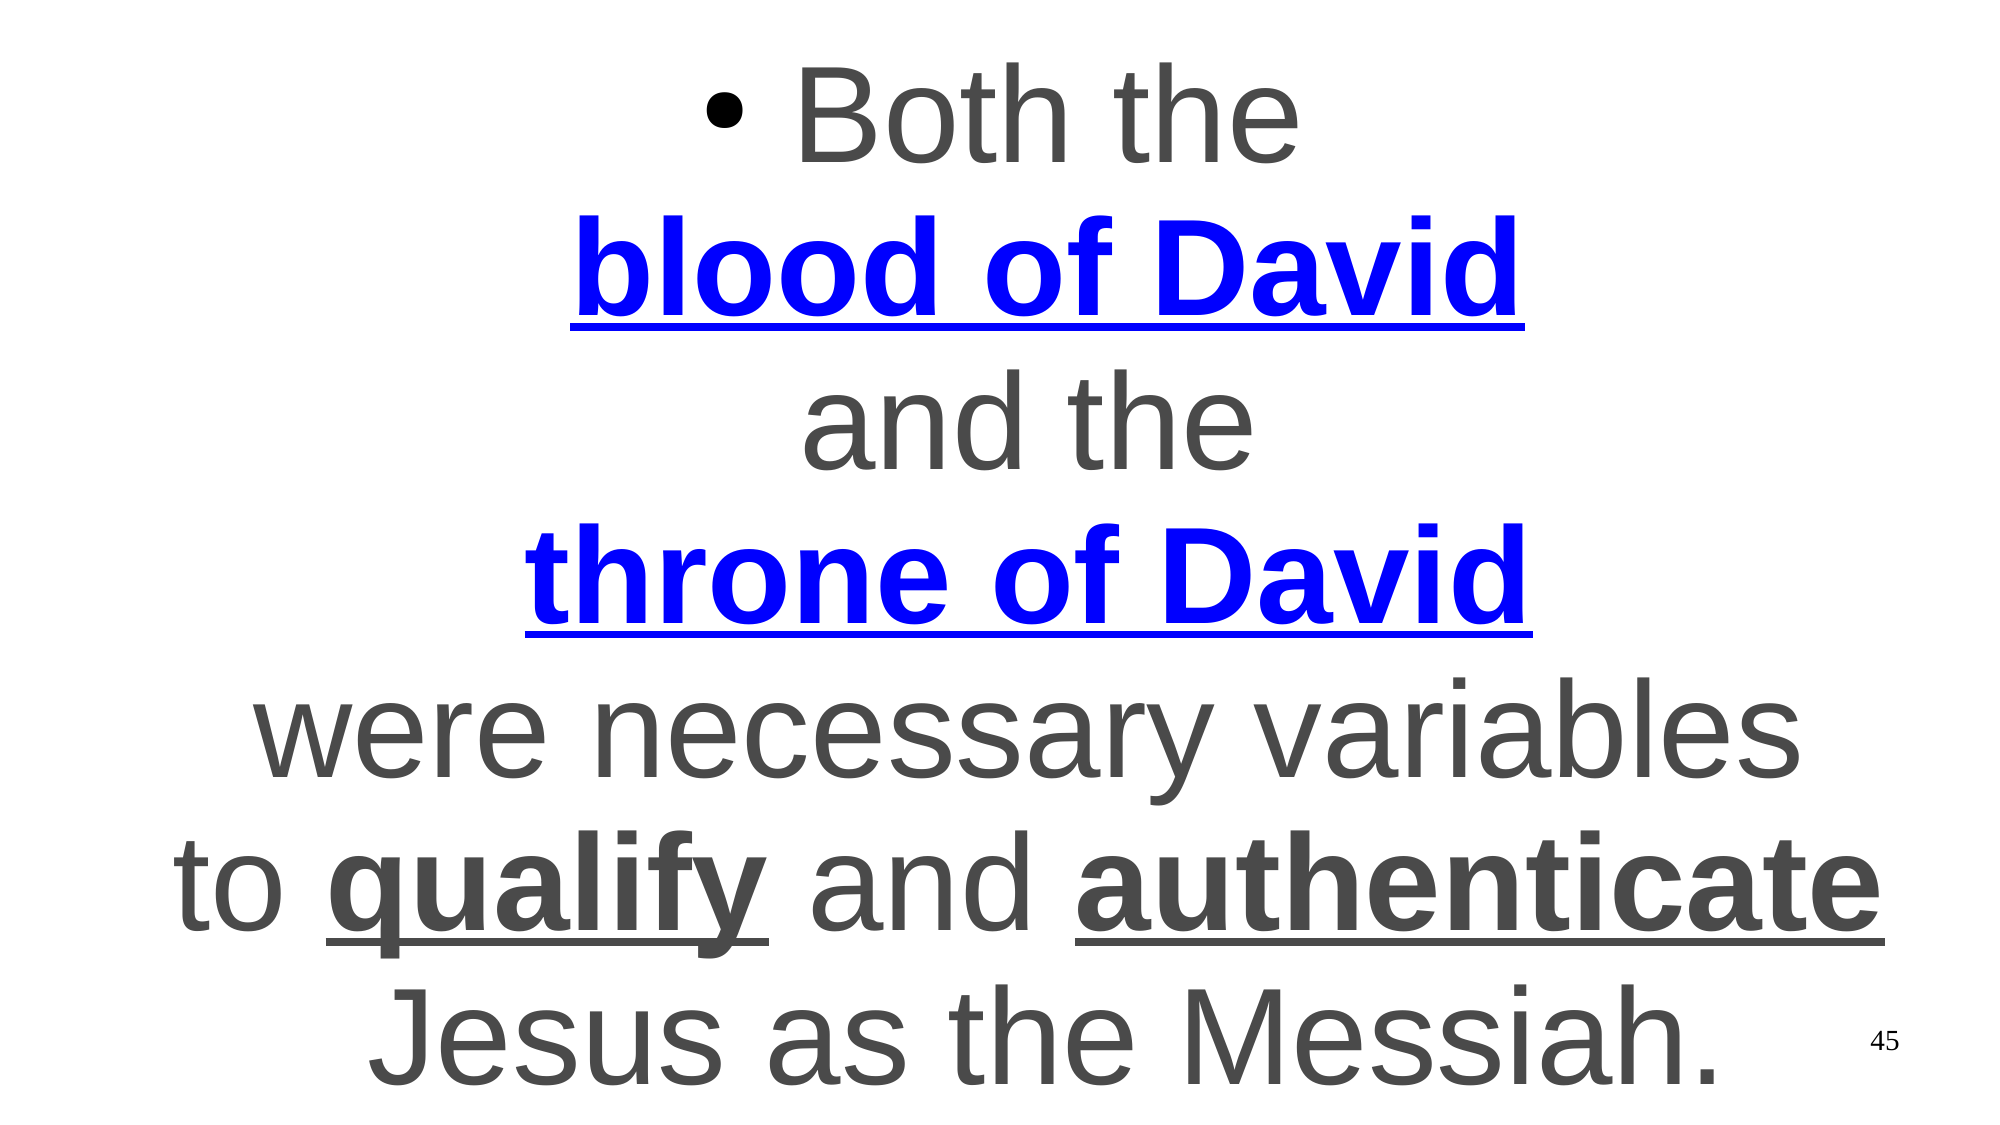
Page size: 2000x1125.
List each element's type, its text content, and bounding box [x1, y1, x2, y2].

list Both the blood of David and the throne of David were necessary variables to qualify and authenticate Jesus as the Messiah. [37, 37, 1988, 1125]
